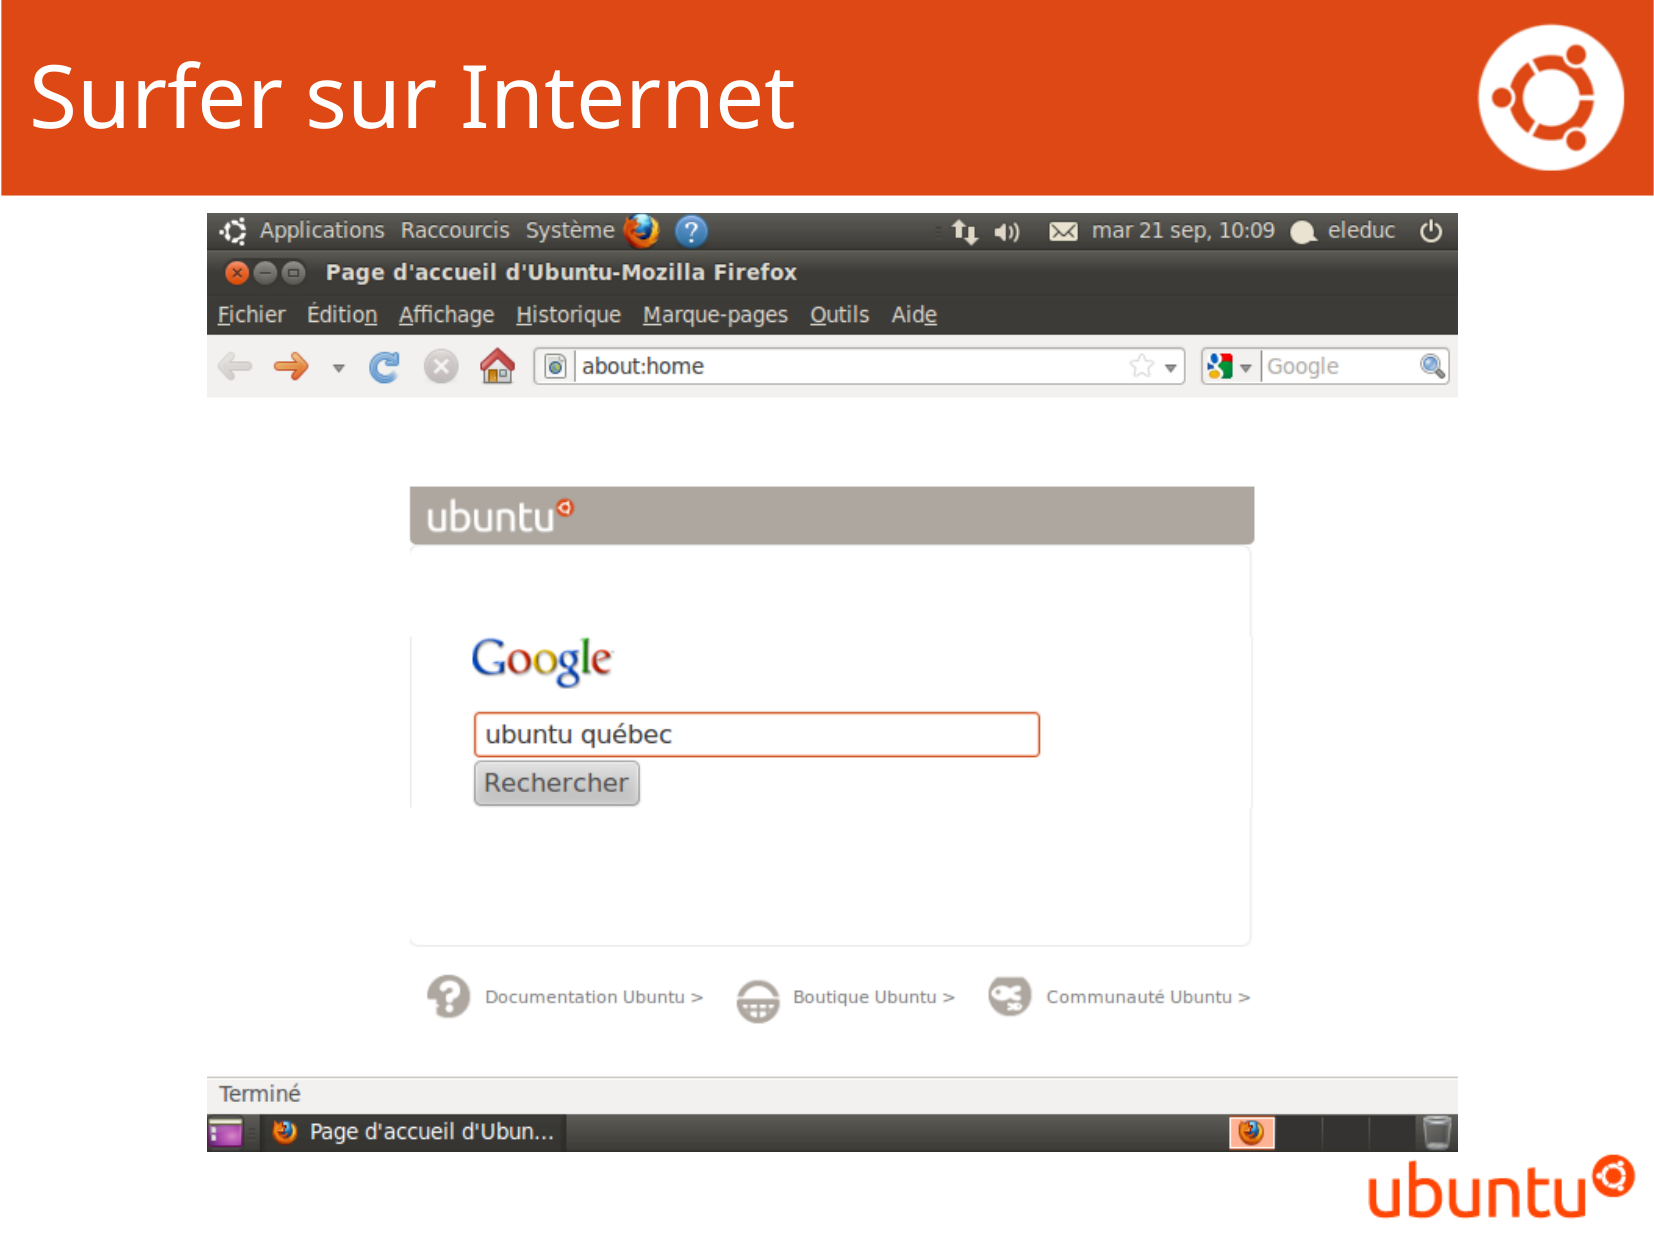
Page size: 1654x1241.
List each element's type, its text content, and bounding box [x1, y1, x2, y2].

title Surfer sur Internet [29, 11, 1459, 178]
picture [0, 0, 1654, 1241]
